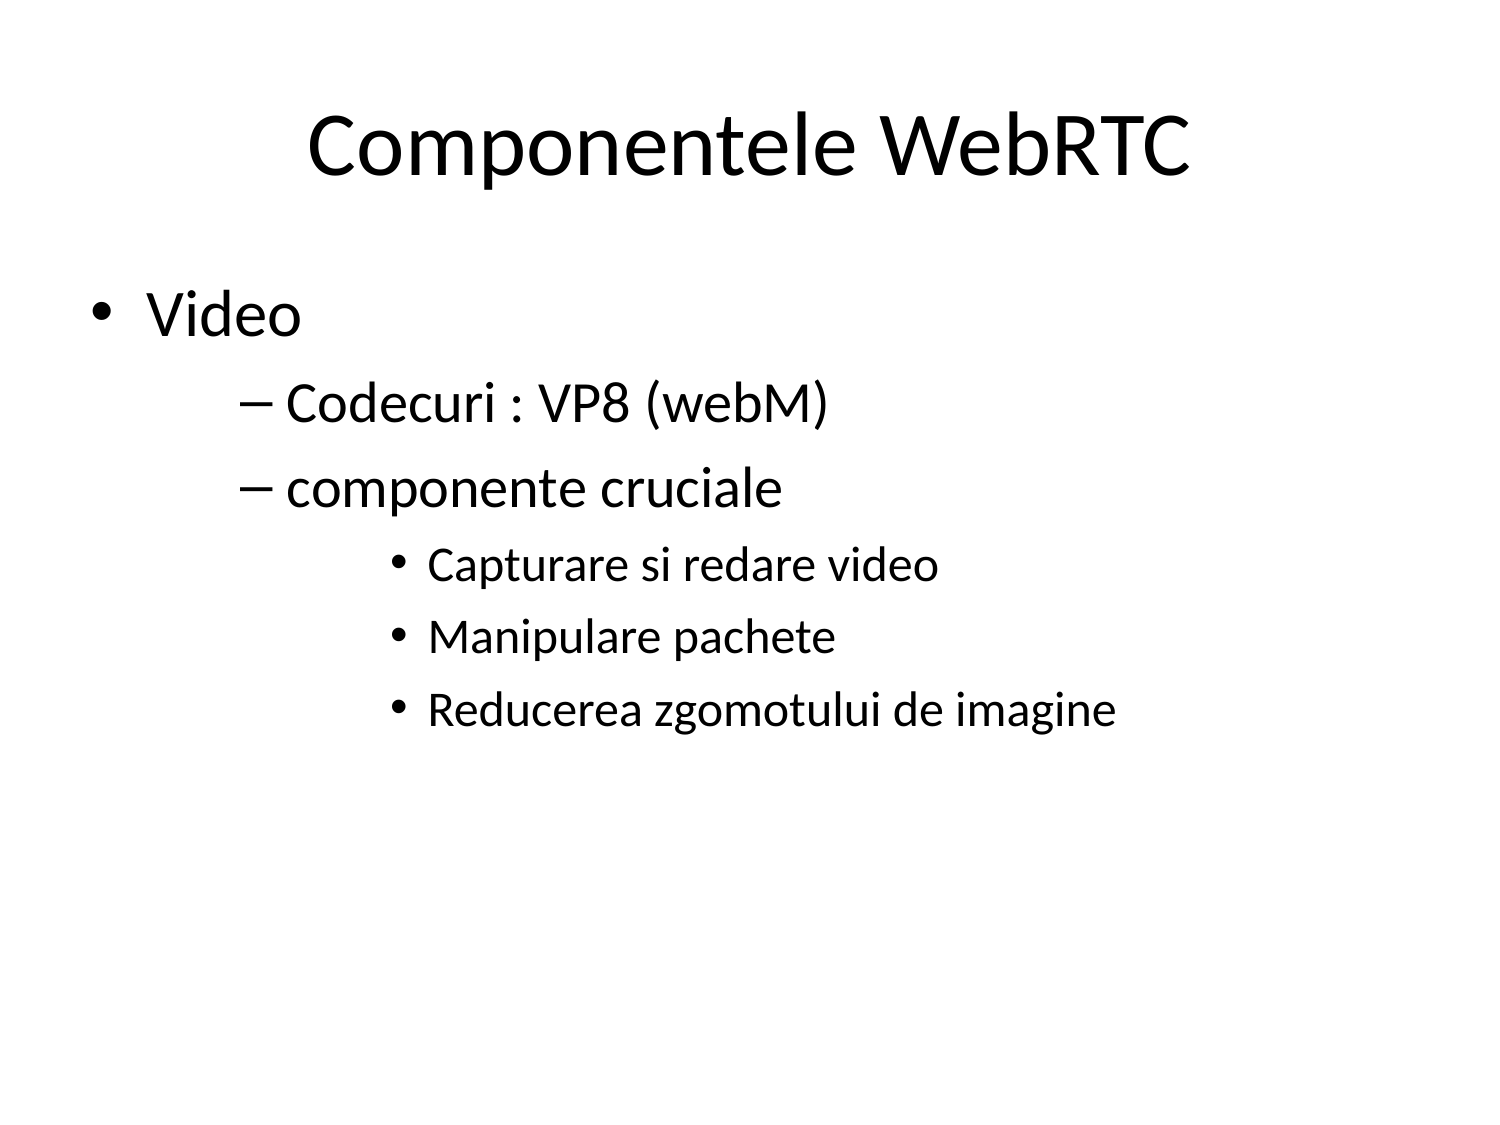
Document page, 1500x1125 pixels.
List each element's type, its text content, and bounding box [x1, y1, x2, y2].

list Video Codecuri : VP8 (webM) componente cruciale Capturare si redare video Manipulare pachete Reducerea zgomotului de imagine [75, 262, 1426, 1005]
title Componentele WebRTC [75, 45, 1426, 233]
